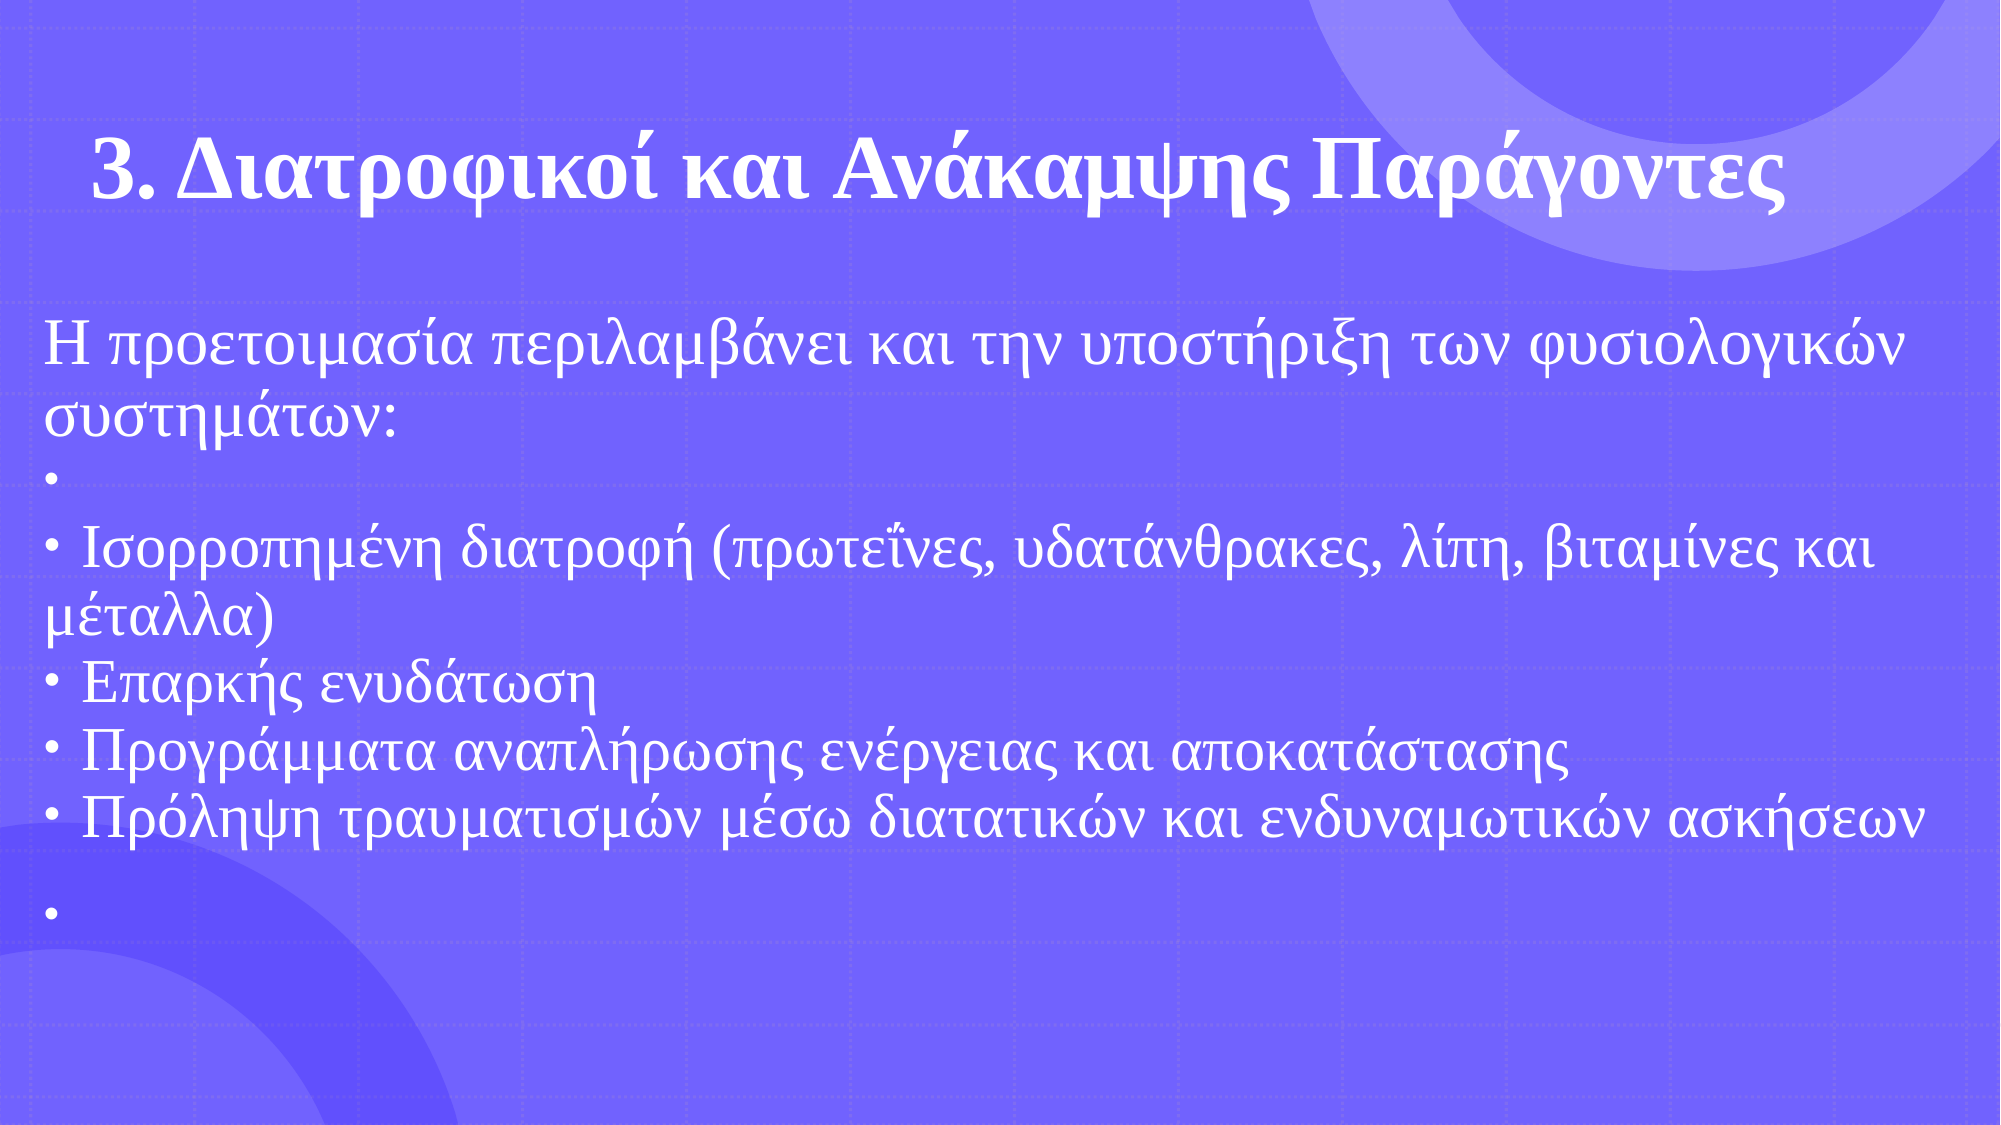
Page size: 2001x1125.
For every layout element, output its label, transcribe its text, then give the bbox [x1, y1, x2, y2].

title 3. Διατροφικοί και Ανάκαμψης Παράγοντες [75, 59, 1835, 278]
list Η προετοιμασία περιλαμβάνει και την υποστήριξη των φυσιολογικών συστημάτων: Ισορροπημένη διατροφή (πρωτεΐνες, υδατάνθρακες, λίπη, βιταμίνες και μέταλλα) Επαρκής ενυδάτωση Προγράμματα αναπλήρωσης ενέργειας και αποκατάστασης Πρόληψη τραυματισμών μέσω διατατικών και ενδυναμωτικών ασκήσεων [28, 299, 1971, 1014]
